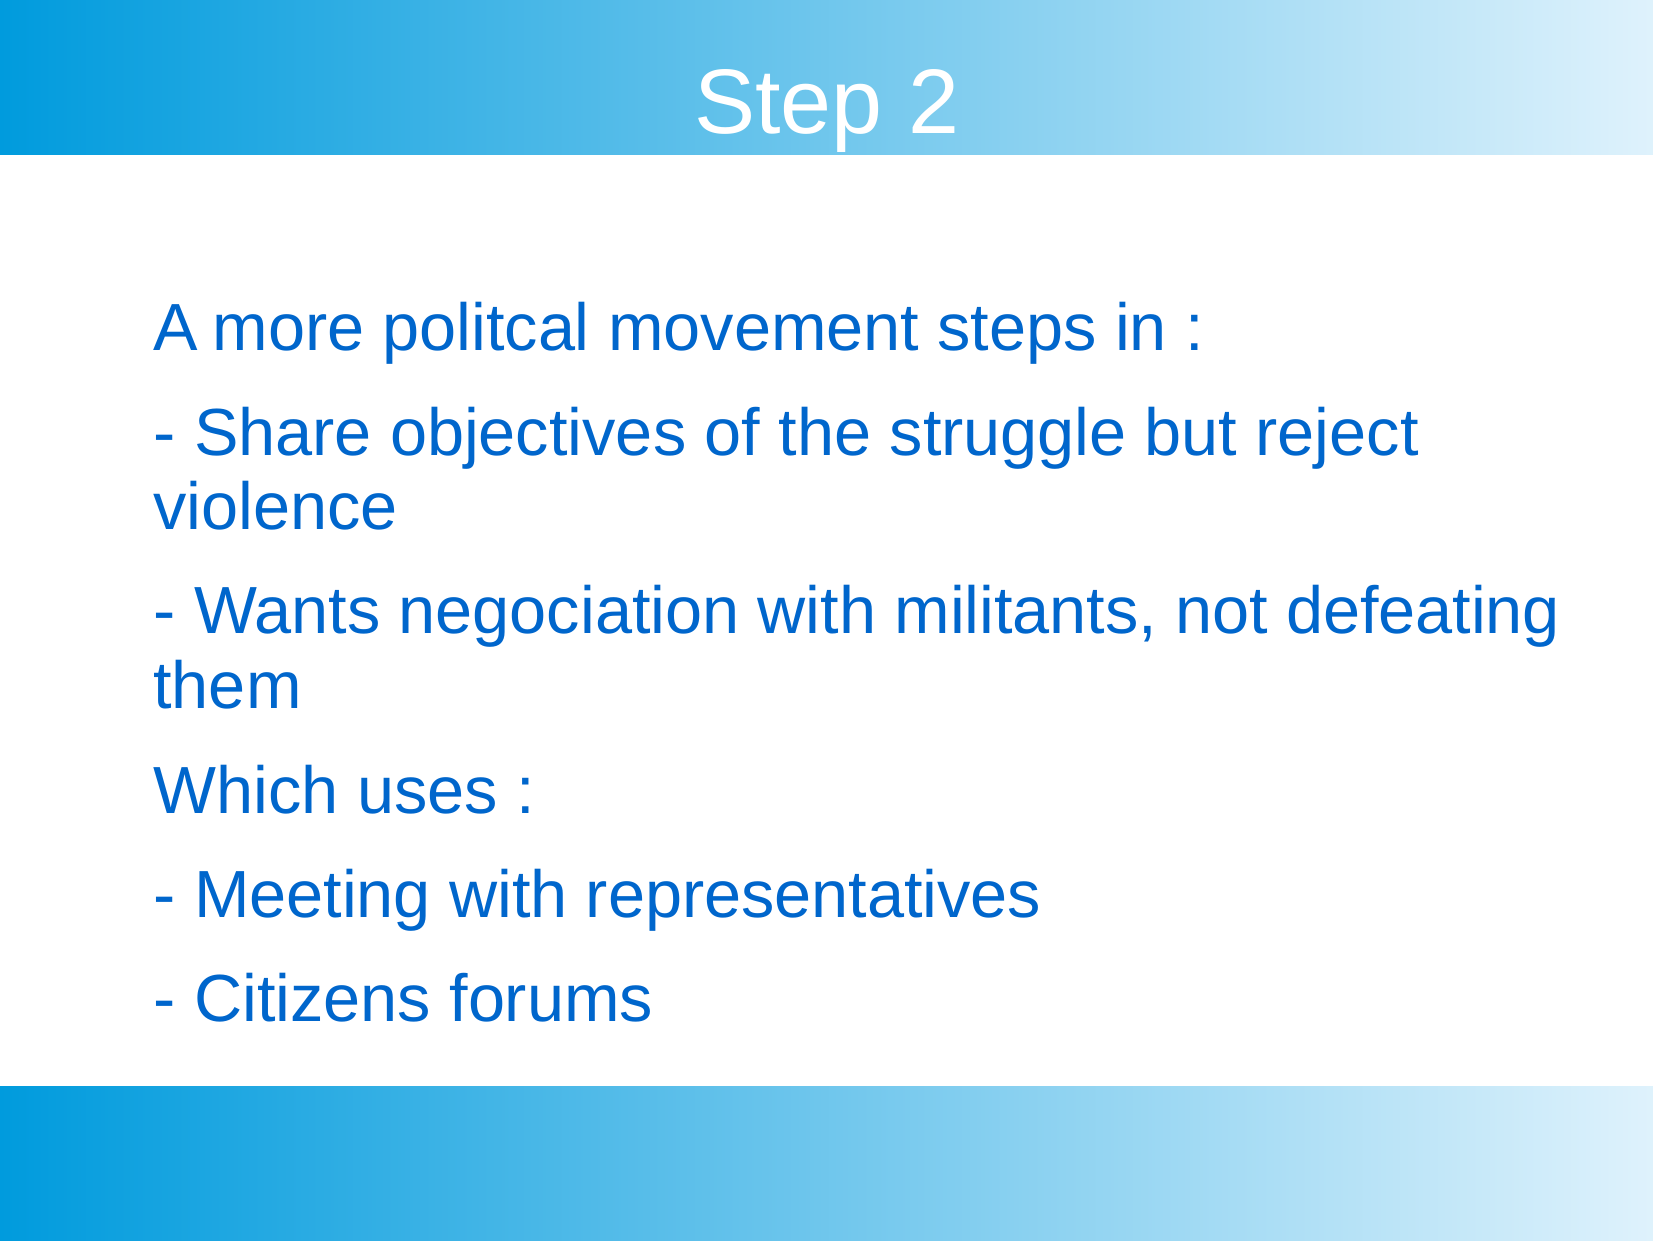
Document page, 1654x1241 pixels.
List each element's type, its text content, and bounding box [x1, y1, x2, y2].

list A more politcal movement steps in : - Share objectives of the struggle but reject violence - Wants negociation with militants, not defeating them Which uses : - Meeting with representatives - Citizens forums [82, 290, 1571, 1010]
title Step 2 [82, 49, 1571, 155]
